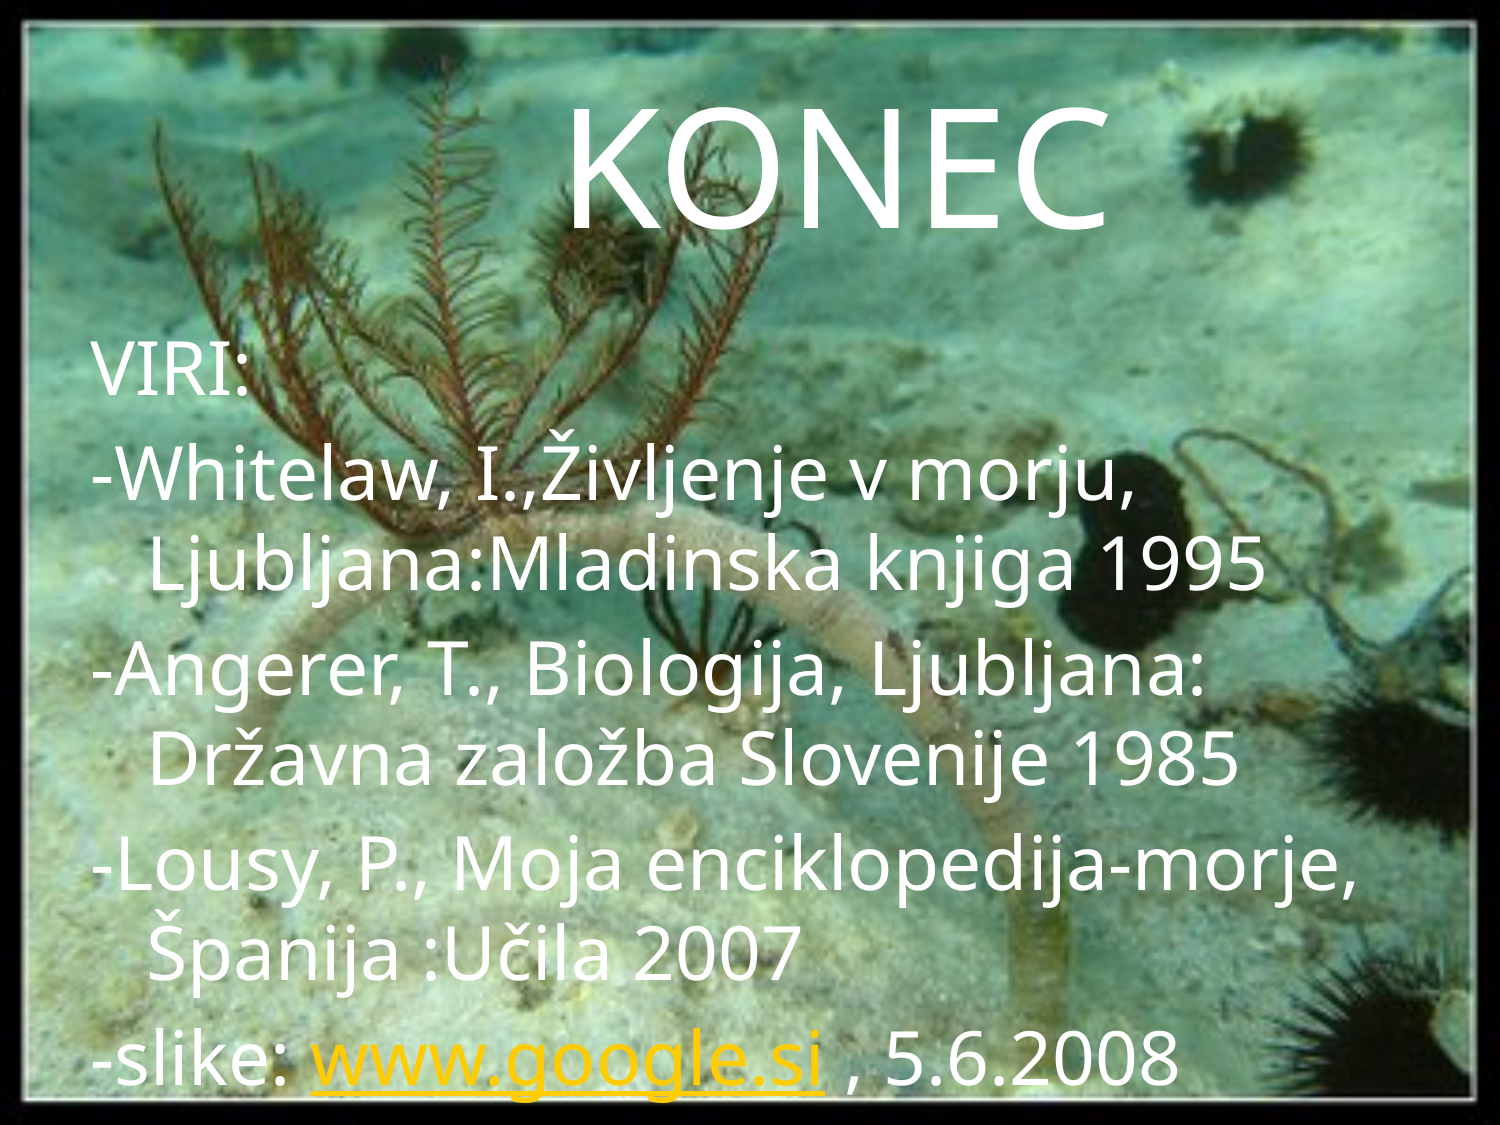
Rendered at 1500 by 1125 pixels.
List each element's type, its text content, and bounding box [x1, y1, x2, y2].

title KONEC [75, 47, 1425, 275]
list VIRI: -Whitelaw, I.,Življenje v morju, Ljubljana:Mladinska knjiga 1995 -Angerer, T., Biologija, Ljubljana: Državna založba Slovenije 1985 -Lousy, P., Moja enciklopedija-morje, Španija :Učila 2007 -slike: www.google.si , 5.6.2008 [75, 312, 1425, 988]
picture [0, 0, 1500, 1125]
